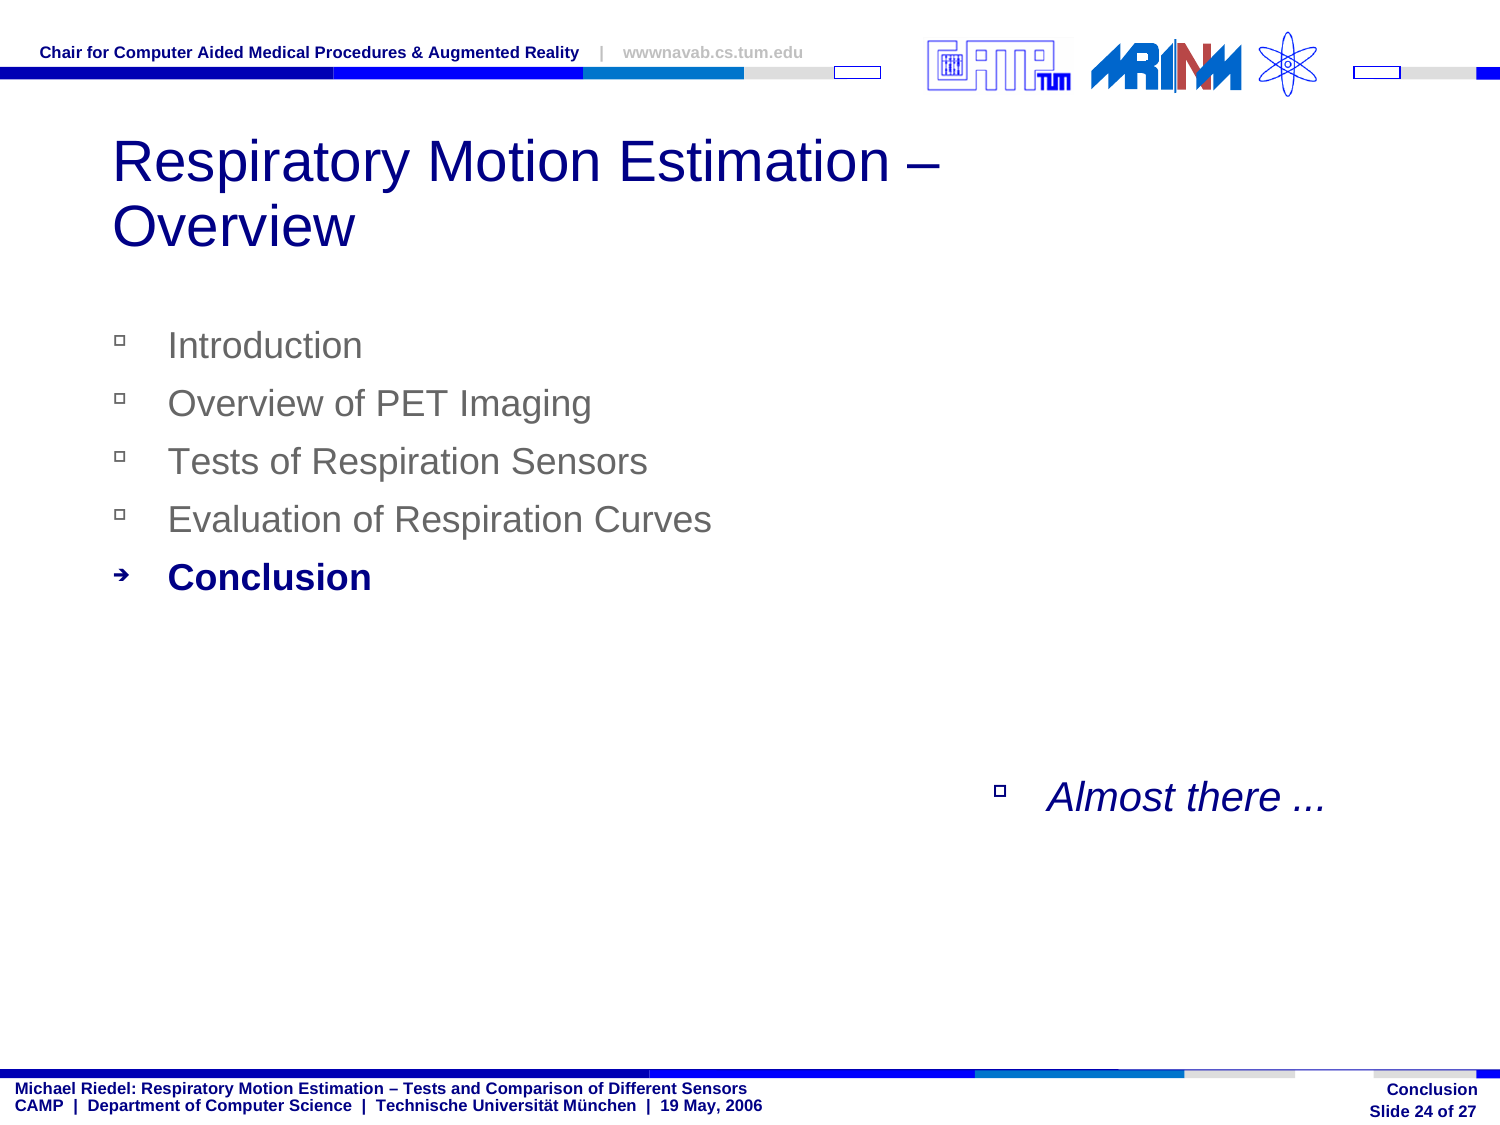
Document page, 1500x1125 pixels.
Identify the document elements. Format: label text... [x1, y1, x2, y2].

list Almost there ... [691, 773, 1328, 849]
title Respiratory Motion Estimation – Overview [112, 112, 1387, 276]
list Introduction Overview of PET Imaging Tests of Respiration Sensors Evaluation of Respiration Curves Conclusion [112, 324, 1387, 1037]
text_box Conclusion [1371, 1073, 1493, 1107]
picture [923, 37, 1074, 95]
picture [1258, 31, 1317, 97]
